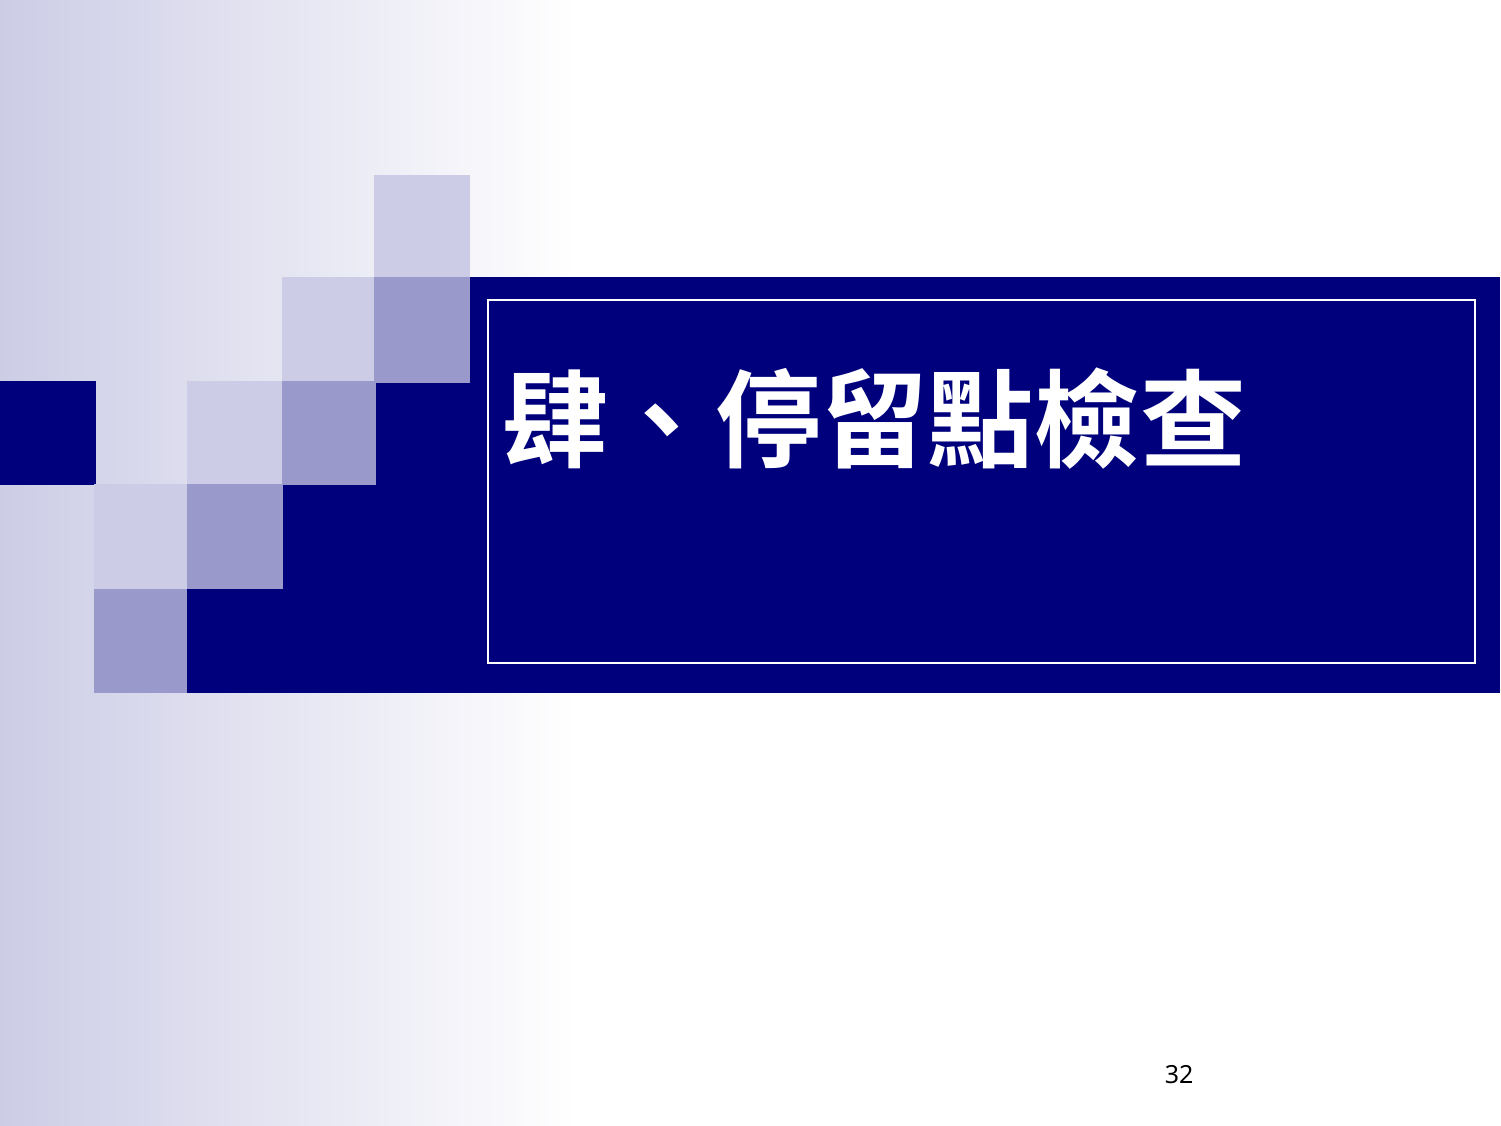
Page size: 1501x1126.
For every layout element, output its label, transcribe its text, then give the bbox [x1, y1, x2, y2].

title 肆、停留點檢查 [487, 299, 1476, 663]
text_box [1149, 1025, 1501, 1101]
